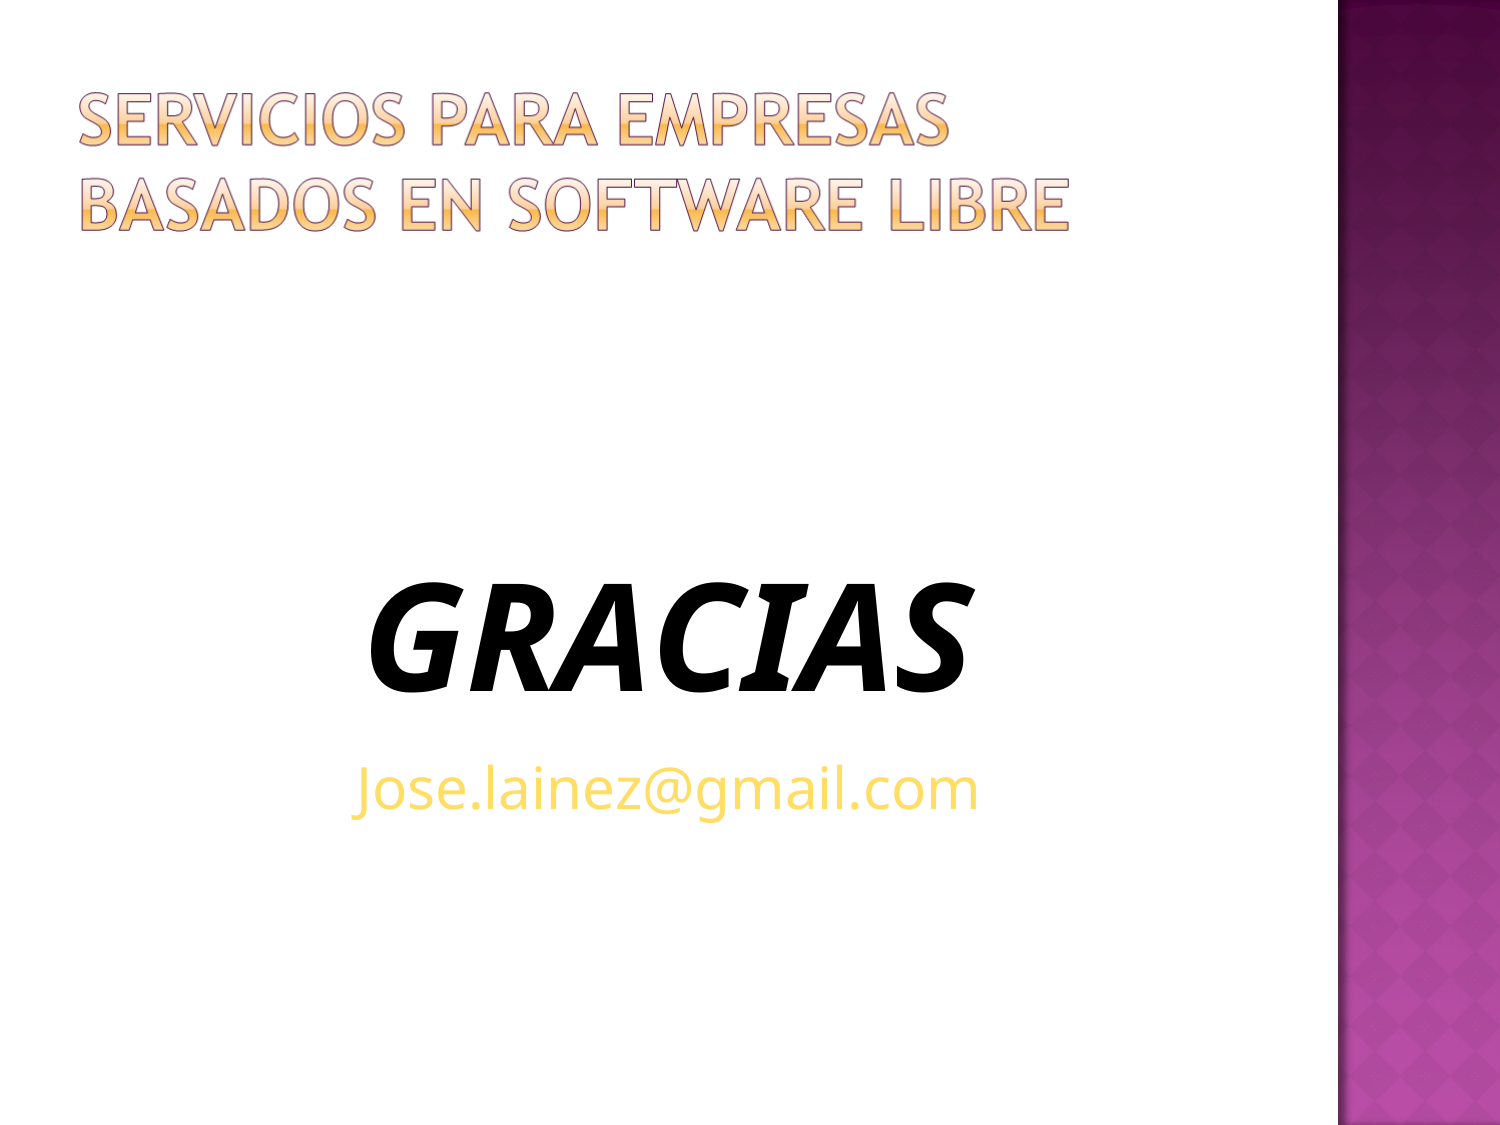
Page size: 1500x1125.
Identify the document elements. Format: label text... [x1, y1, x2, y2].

list GRACIAS Jose.lainez@gmail.com [75, 263, 1263, 1060]
text_box [34, 53, 1260, 247]
picture [1337, 0, 1500, 1125]
